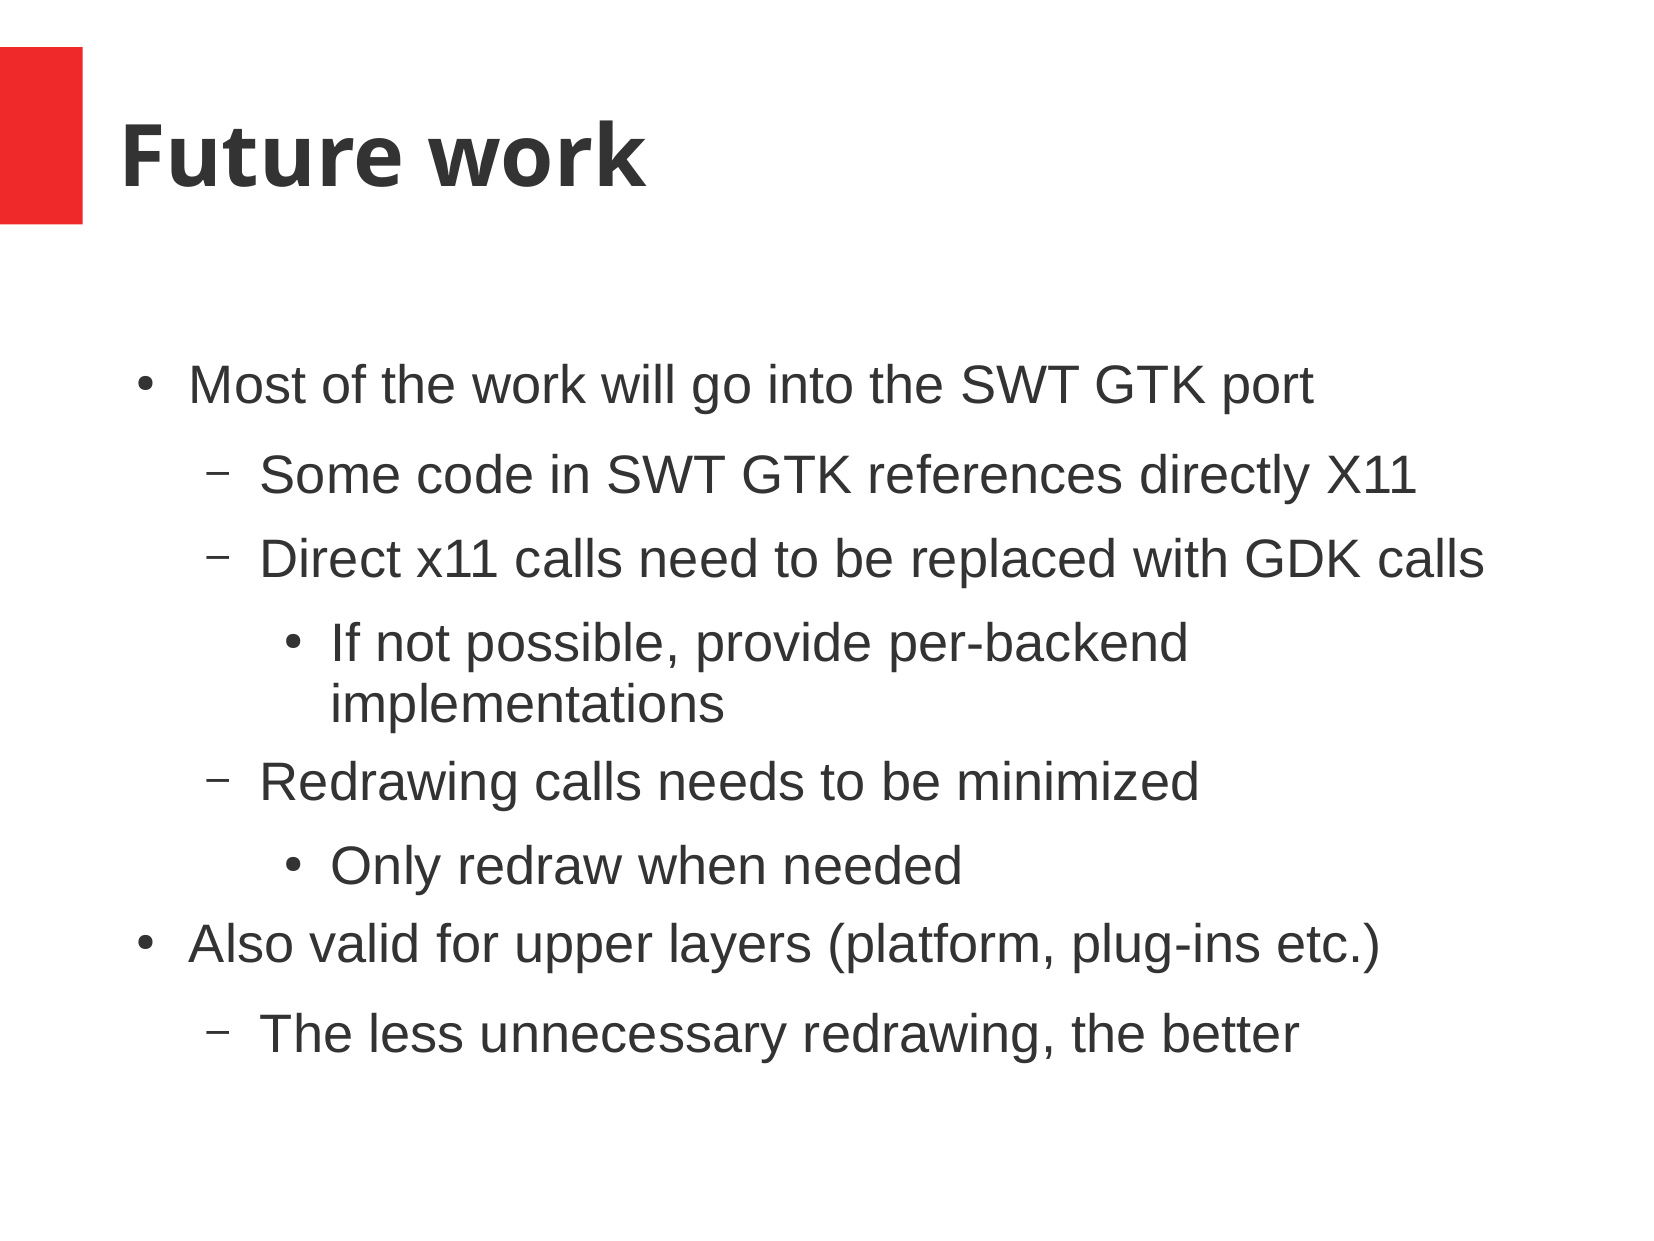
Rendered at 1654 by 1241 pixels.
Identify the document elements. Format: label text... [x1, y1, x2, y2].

title Future work [118, 49, 1571, 257]
list Most of the work will go into the SWT GTK port Some code in SWT GTK references directly X11 Direct x11 calls need to be replaced with GDK calls If not possible, provide per-backend implementations Redrawing calls needs to be minimized Only redraw when needed Also valid for upper layers (platform, plug-ins etc.) The less unnecessary redrawing, the better [118, 354, 1536, 1074]
